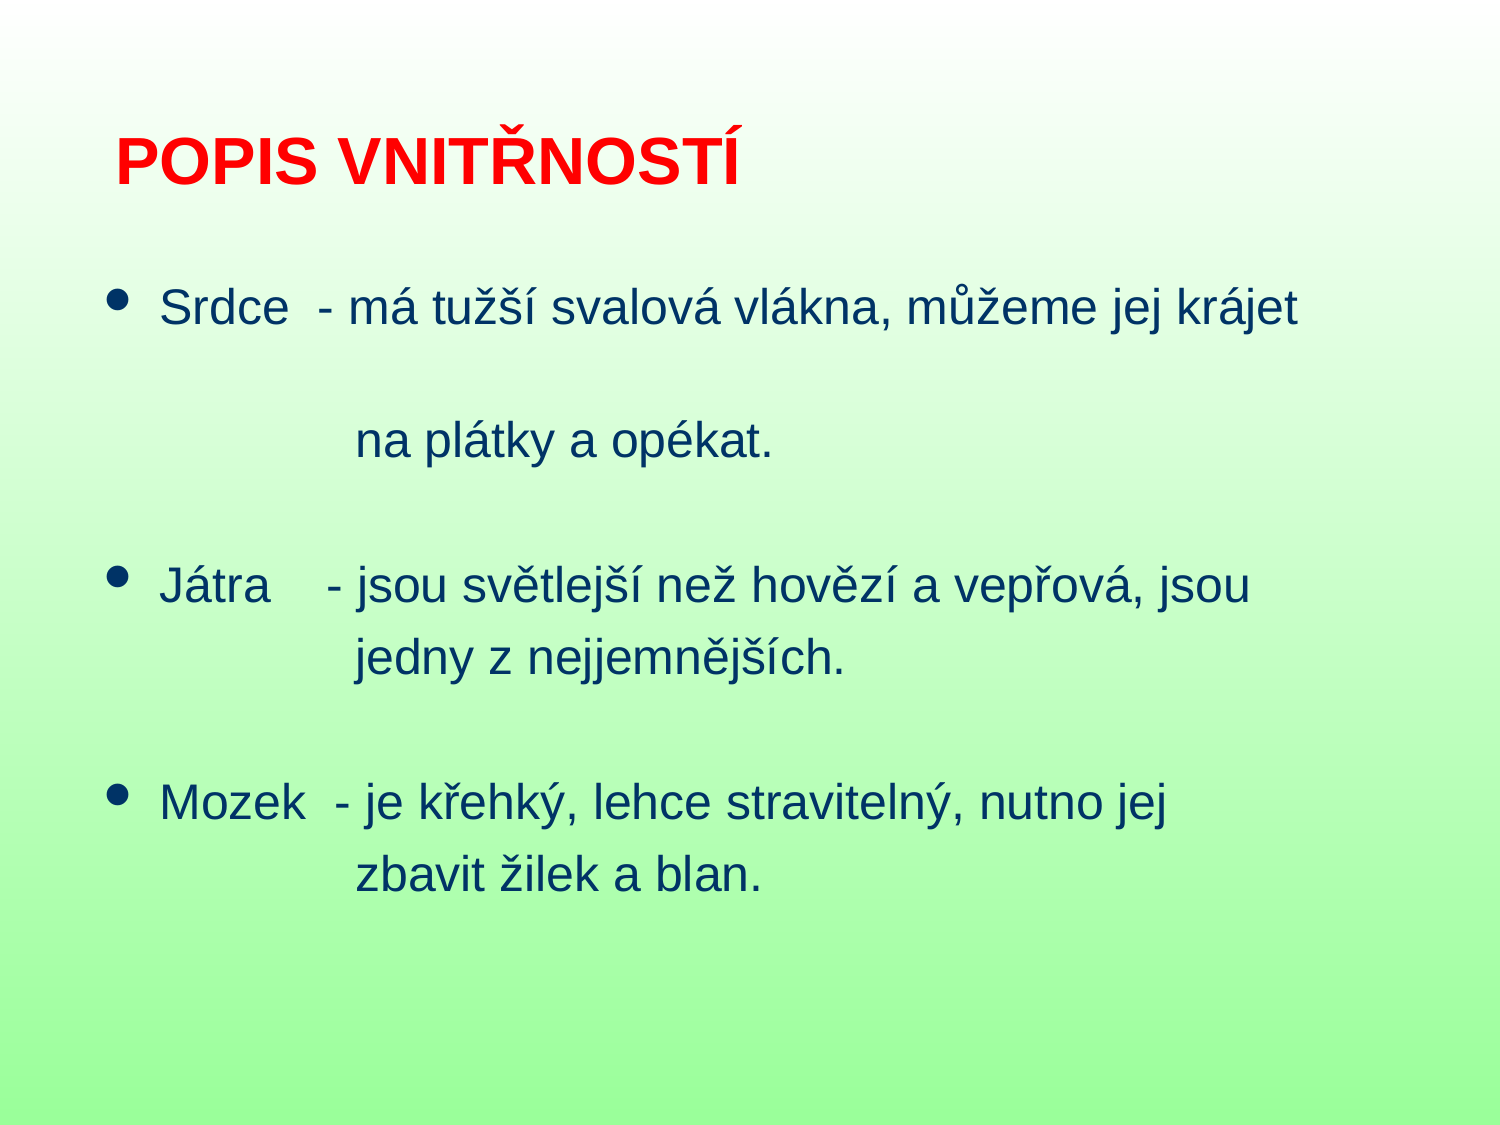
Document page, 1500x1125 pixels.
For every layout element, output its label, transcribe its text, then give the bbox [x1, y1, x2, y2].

title POPIS VNITŘNOSTÍ [100, 42, 1377, 207]
list Srdce - má tužší svalová vlákna, můžeme jej krájet na plátky a opékat. Játra - jsou světlejší než hovězí a vepřová, jsou jedny z nejjemnějších. Mozek - je křehký, lehce stravitelný, nutno jej zbavit žilek a blan. [88, 267, 1328, 1005]
